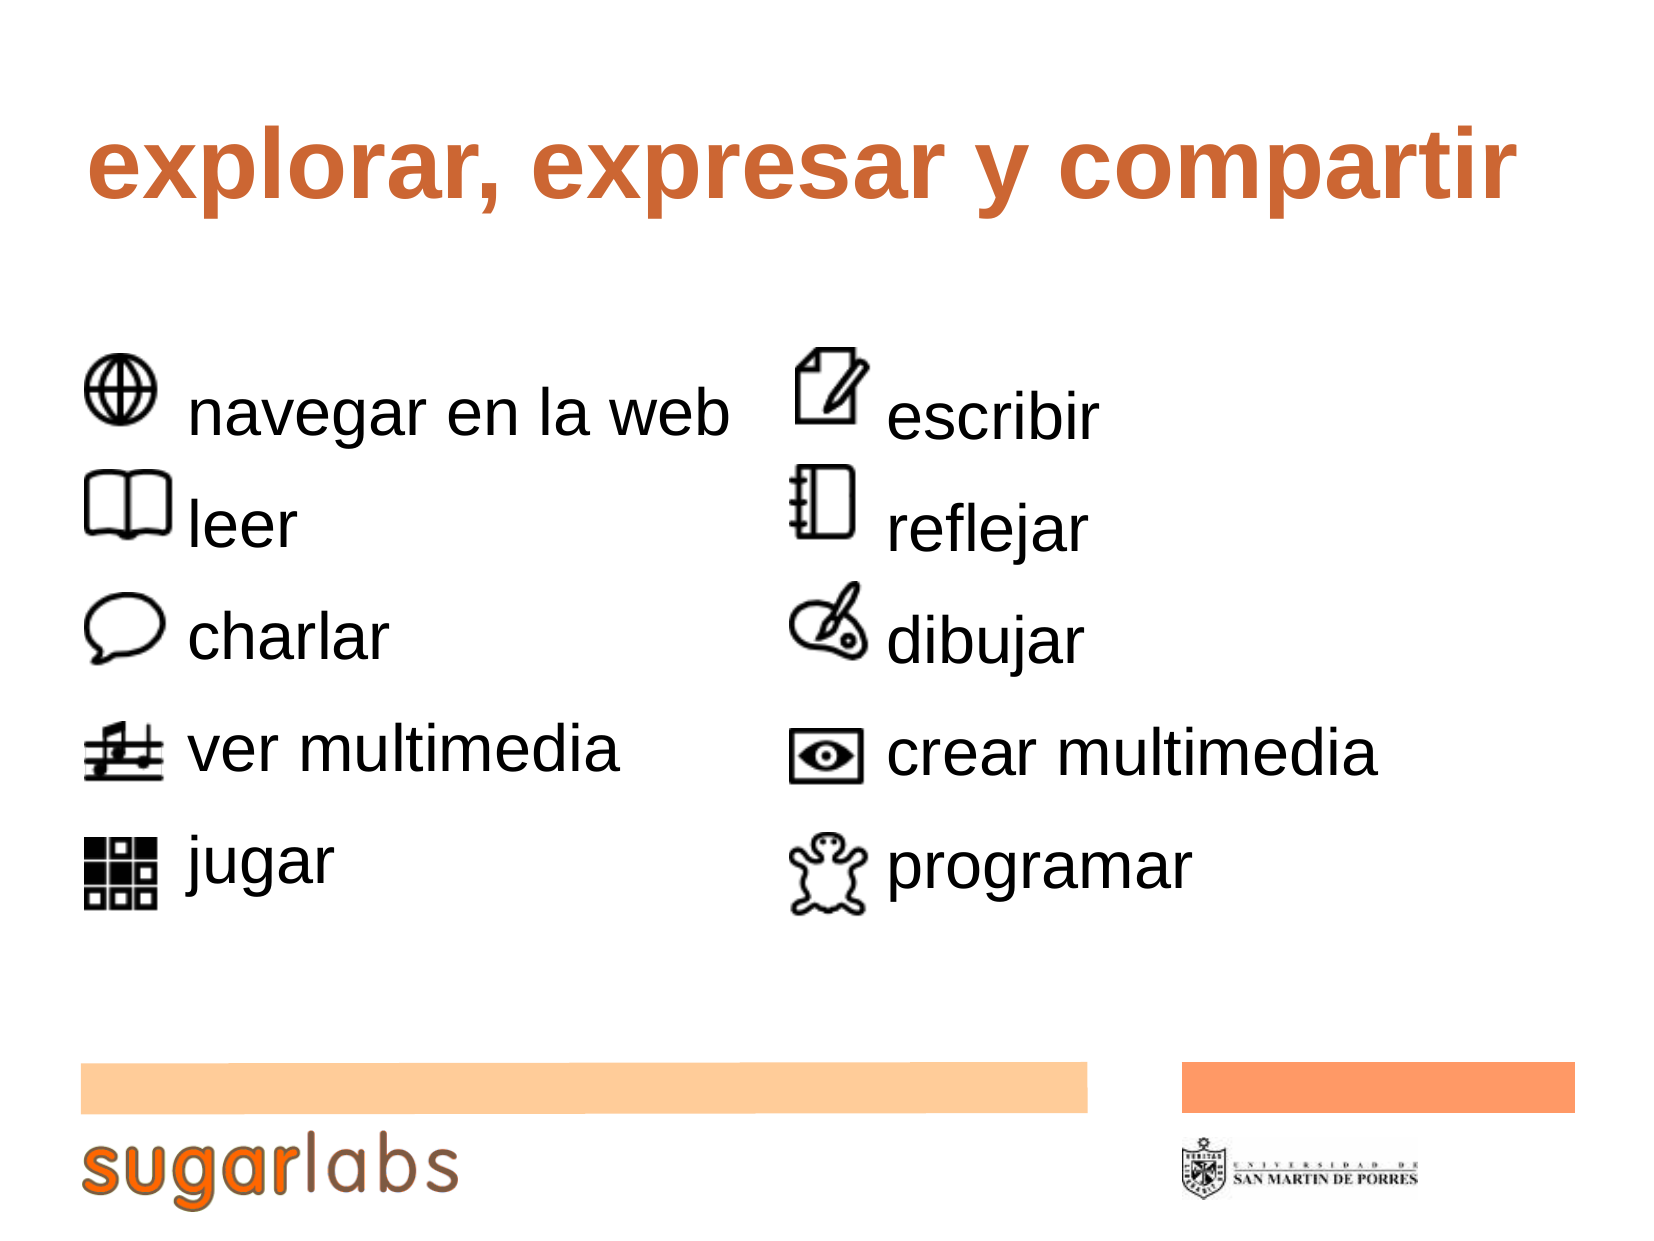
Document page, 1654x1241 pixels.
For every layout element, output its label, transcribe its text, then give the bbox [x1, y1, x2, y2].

picture [84, 721, 200, 822]
picture [84, 469, 200, 570]
picture [789, 464, 904, 565]
title explorar, expresar y compartir [86, 54, 1575, 275]
picture [84, 592, 200, 693]
picture [795, 347, 910, 448]
picture [789, 728, 904, 829]
picture [84, 837, 200, 938]
list escribir reflejar dibujar crear multimedia programar [886, 341, 1504, 1062]
picture [789, 581, 904, 682]
picture [84, 353, 200, 454]
list navegar en la web leer charlar ver multimedia jugar [187, 337, 752, 1034]
picture [1182, 1137, 1418, 1200]
picture [82, 1130, 458, 1212]
picture [789, 832, 904, 933]
